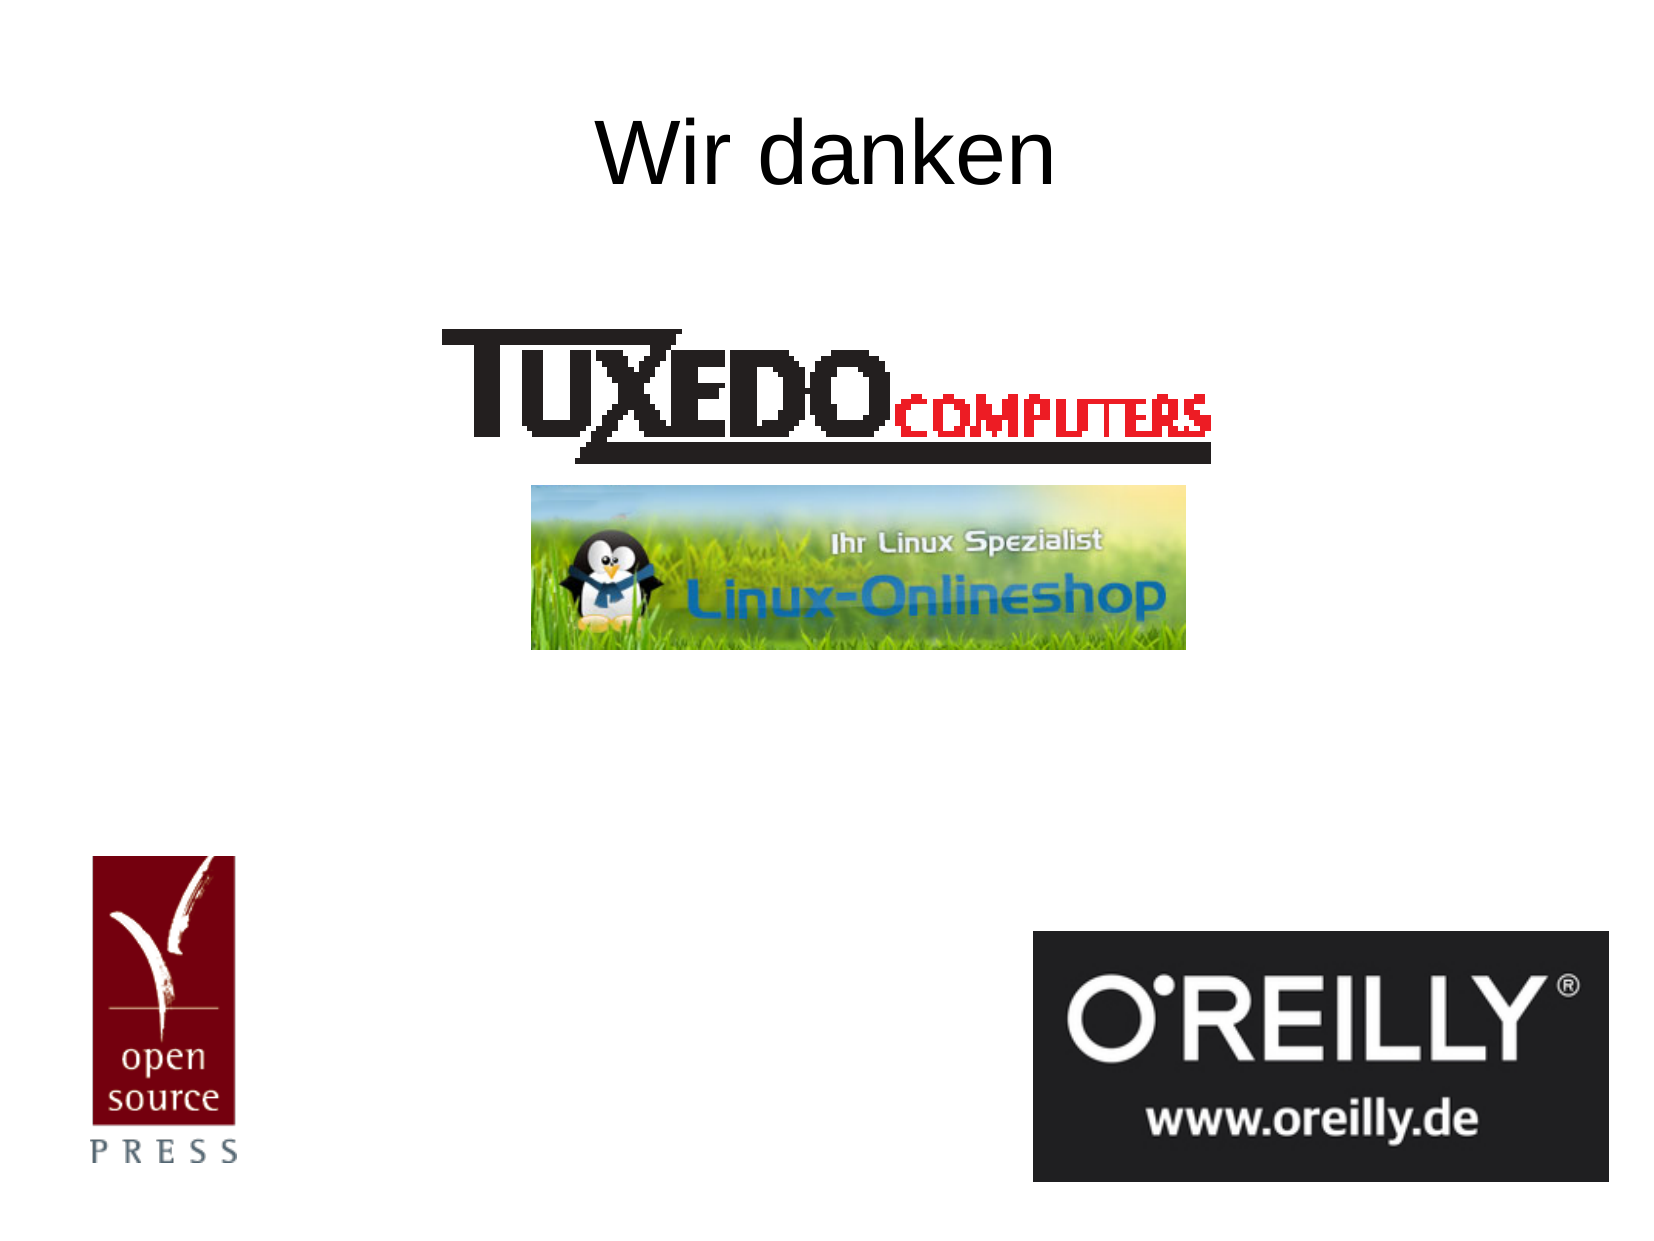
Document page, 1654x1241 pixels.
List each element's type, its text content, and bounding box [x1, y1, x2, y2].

picture [442, 324, 1211, 464]
picture [1033, 931, 1609, 1182]
title Wir danken [82, 49, 1571, 257]
picture [531, 485, 1186, 650]
picture [90, 856, 237, 1163]
